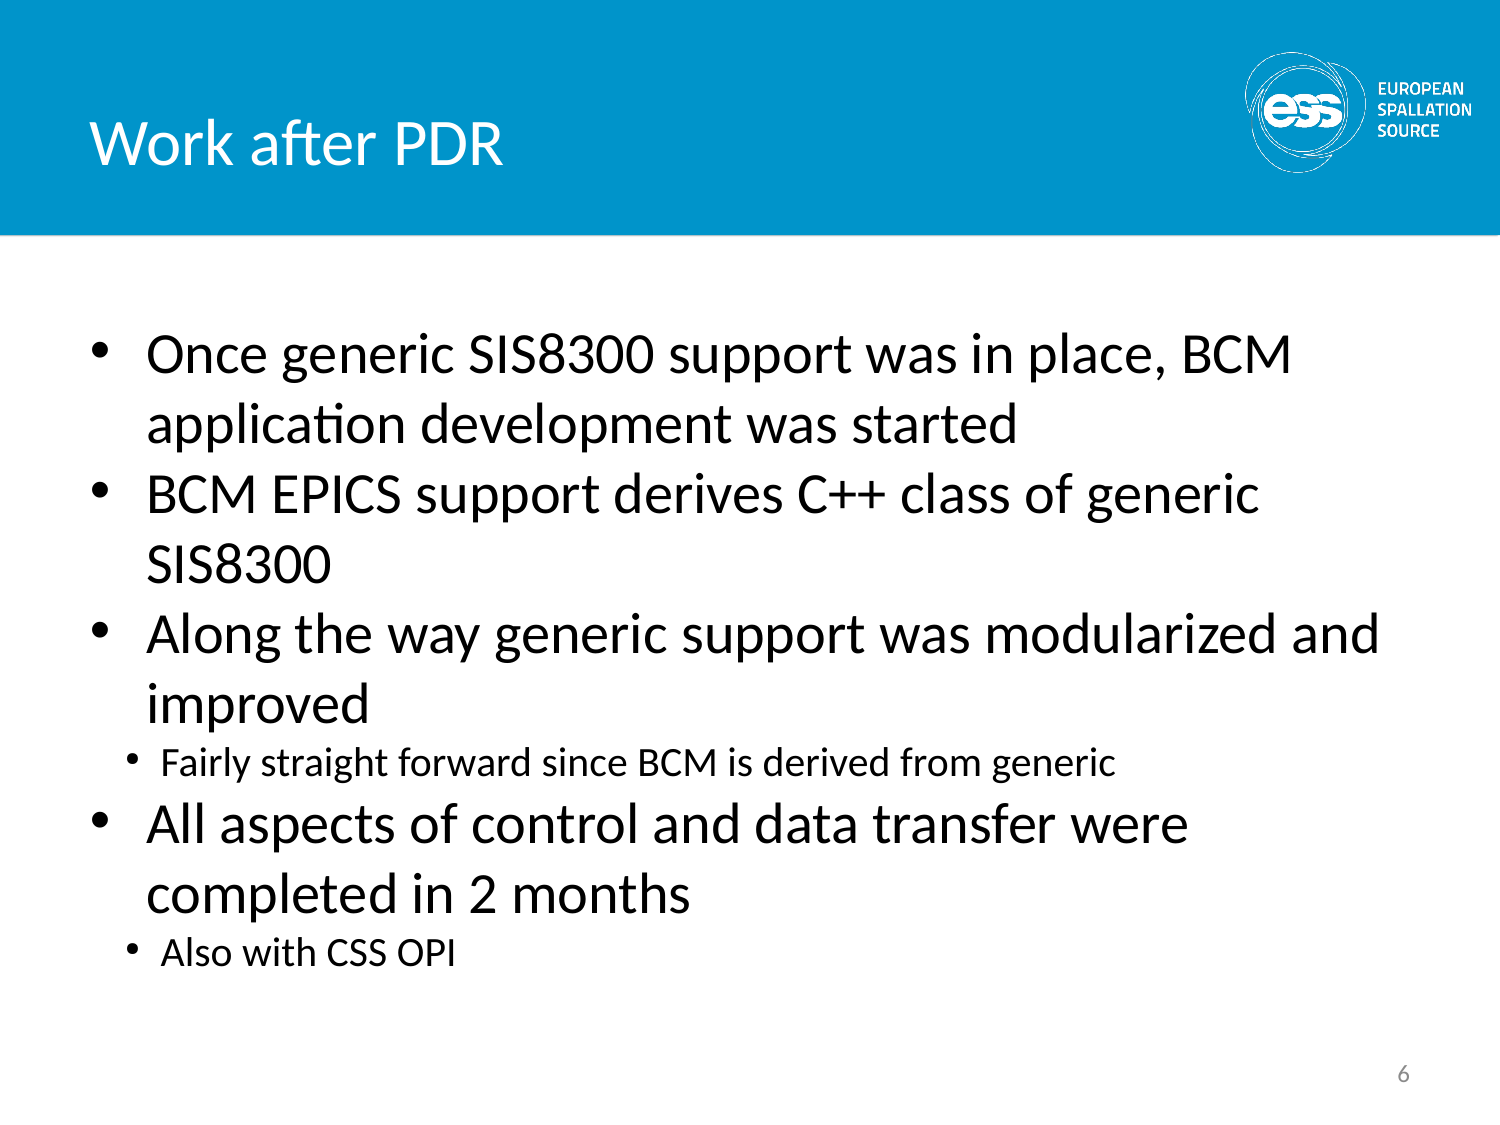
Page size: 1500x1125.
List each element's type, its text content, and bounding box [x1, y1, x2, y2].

text_box Once generic SIS8300 support was in place, BCM application development was started BCM EPICS support derives C++ class of generic SIS8300 Along the way generic support was modularized and improved Fairly straight forward since BCM is derived from generic All aspects of control and data transfer were completed in 2 months Also with CSS OPI [74, 262, 1425, 1005]
picture [1436, 104, 1444, 115]
picture [1454, 83, 1458, 94]
text_box <number> [1074, 1042, 1425, 1103]
picture [1423, 83, 1430, 94]
picture [1400, 83, 1407, 94]
picture [1432, 125, 1438, 136]
text_box Work after PDR [75, 45, 1246, 233]
picture [1389, 104, 1393, 115]
picture [1418, 104, 1423, 115]
picture [1422, 125, 1428, 134]
picture [1379, 83, 1385, 94]
picture [1264, 94, 1342, 127]
picture [1409, 104, 1415, 115]
picture [1398, 109, 1406, 115]
picture [1443, 86, 1450, 93]
